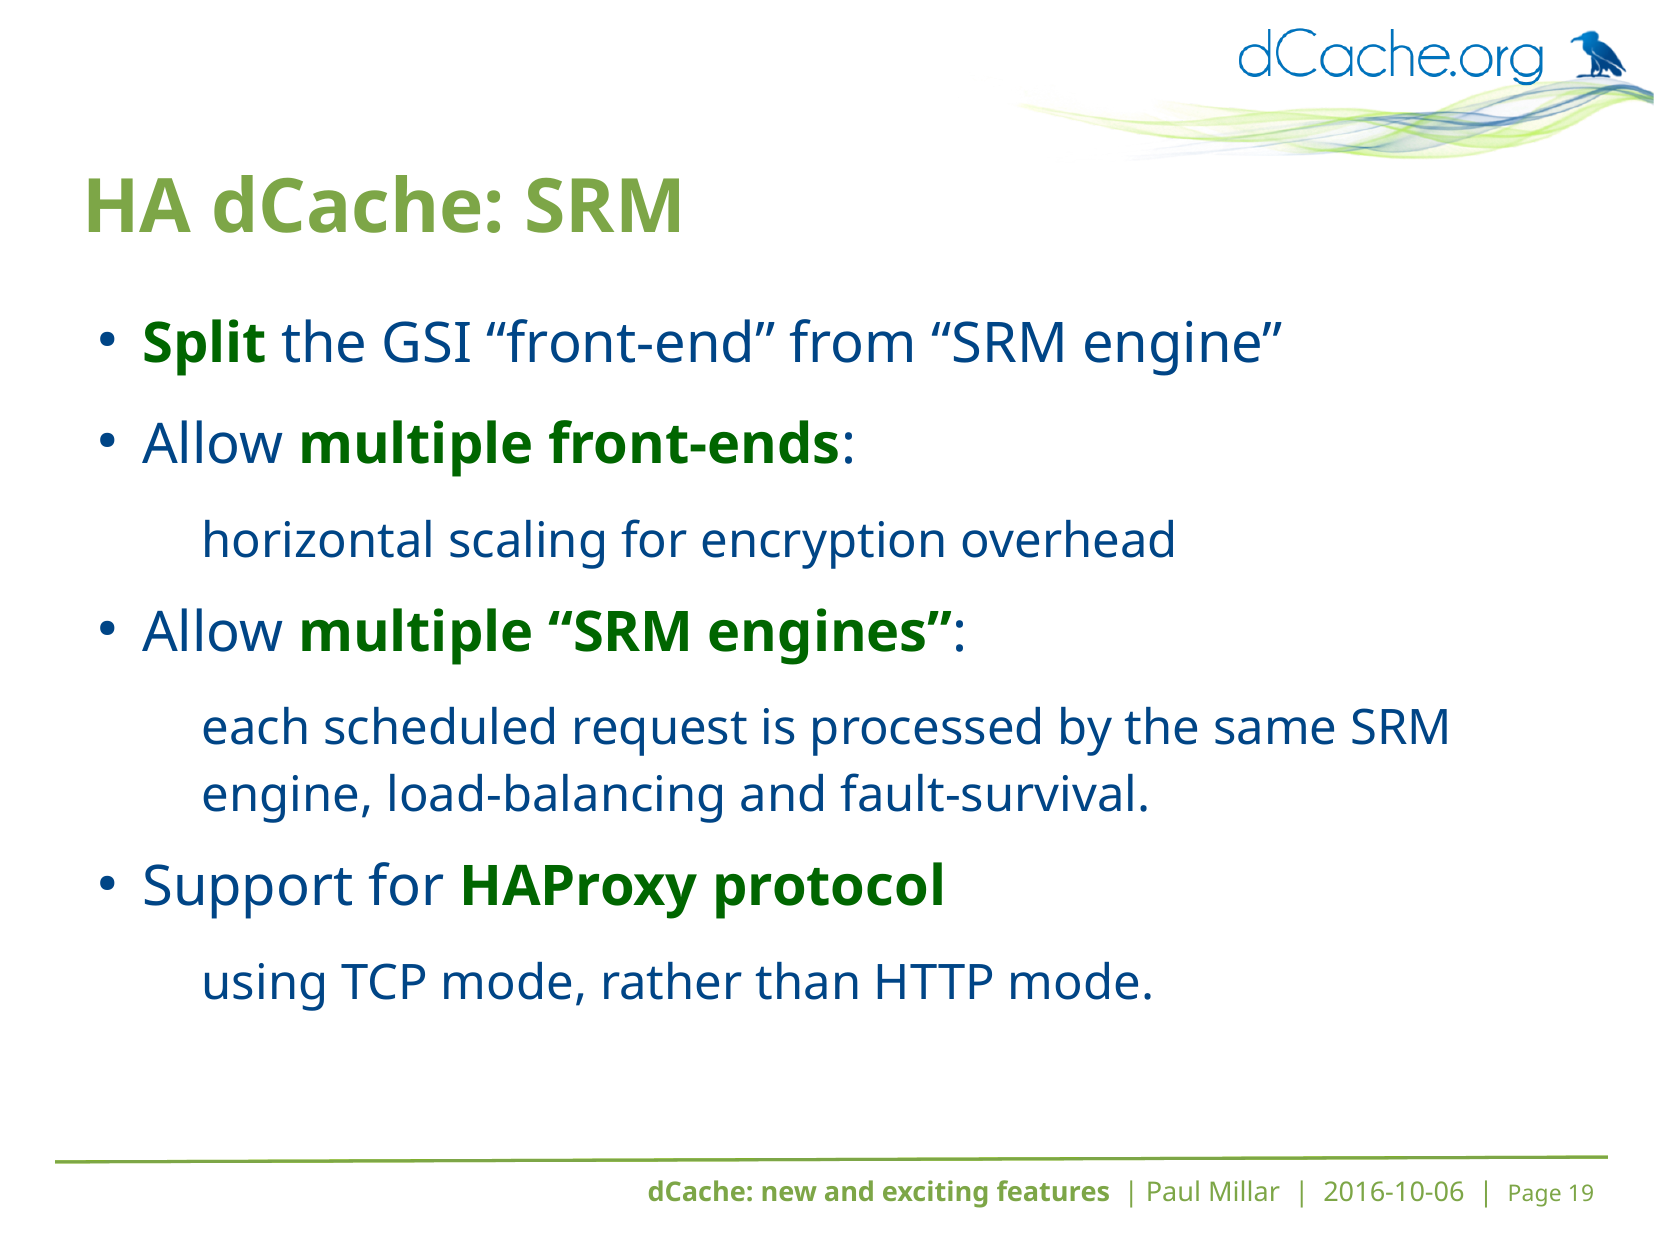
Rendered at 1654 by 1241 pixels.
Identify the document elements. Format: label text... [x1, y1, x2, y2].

title HA dCache: SRM [82, 155, 1605, 252]
list Split the GSI “front-end” from “SRM engine” Allow multiple front-ends: horizontal scaling for encryption overhead Allow multiple “SRM engines”: each scheduled request is processed by the same SRM engine, load-balancing and fault-survival. Support for HAProxy protocol using TCP mode, rather than HTTP mode. [82, 302, 1571, 1023]
picture [956, 16, 1654, 169]
